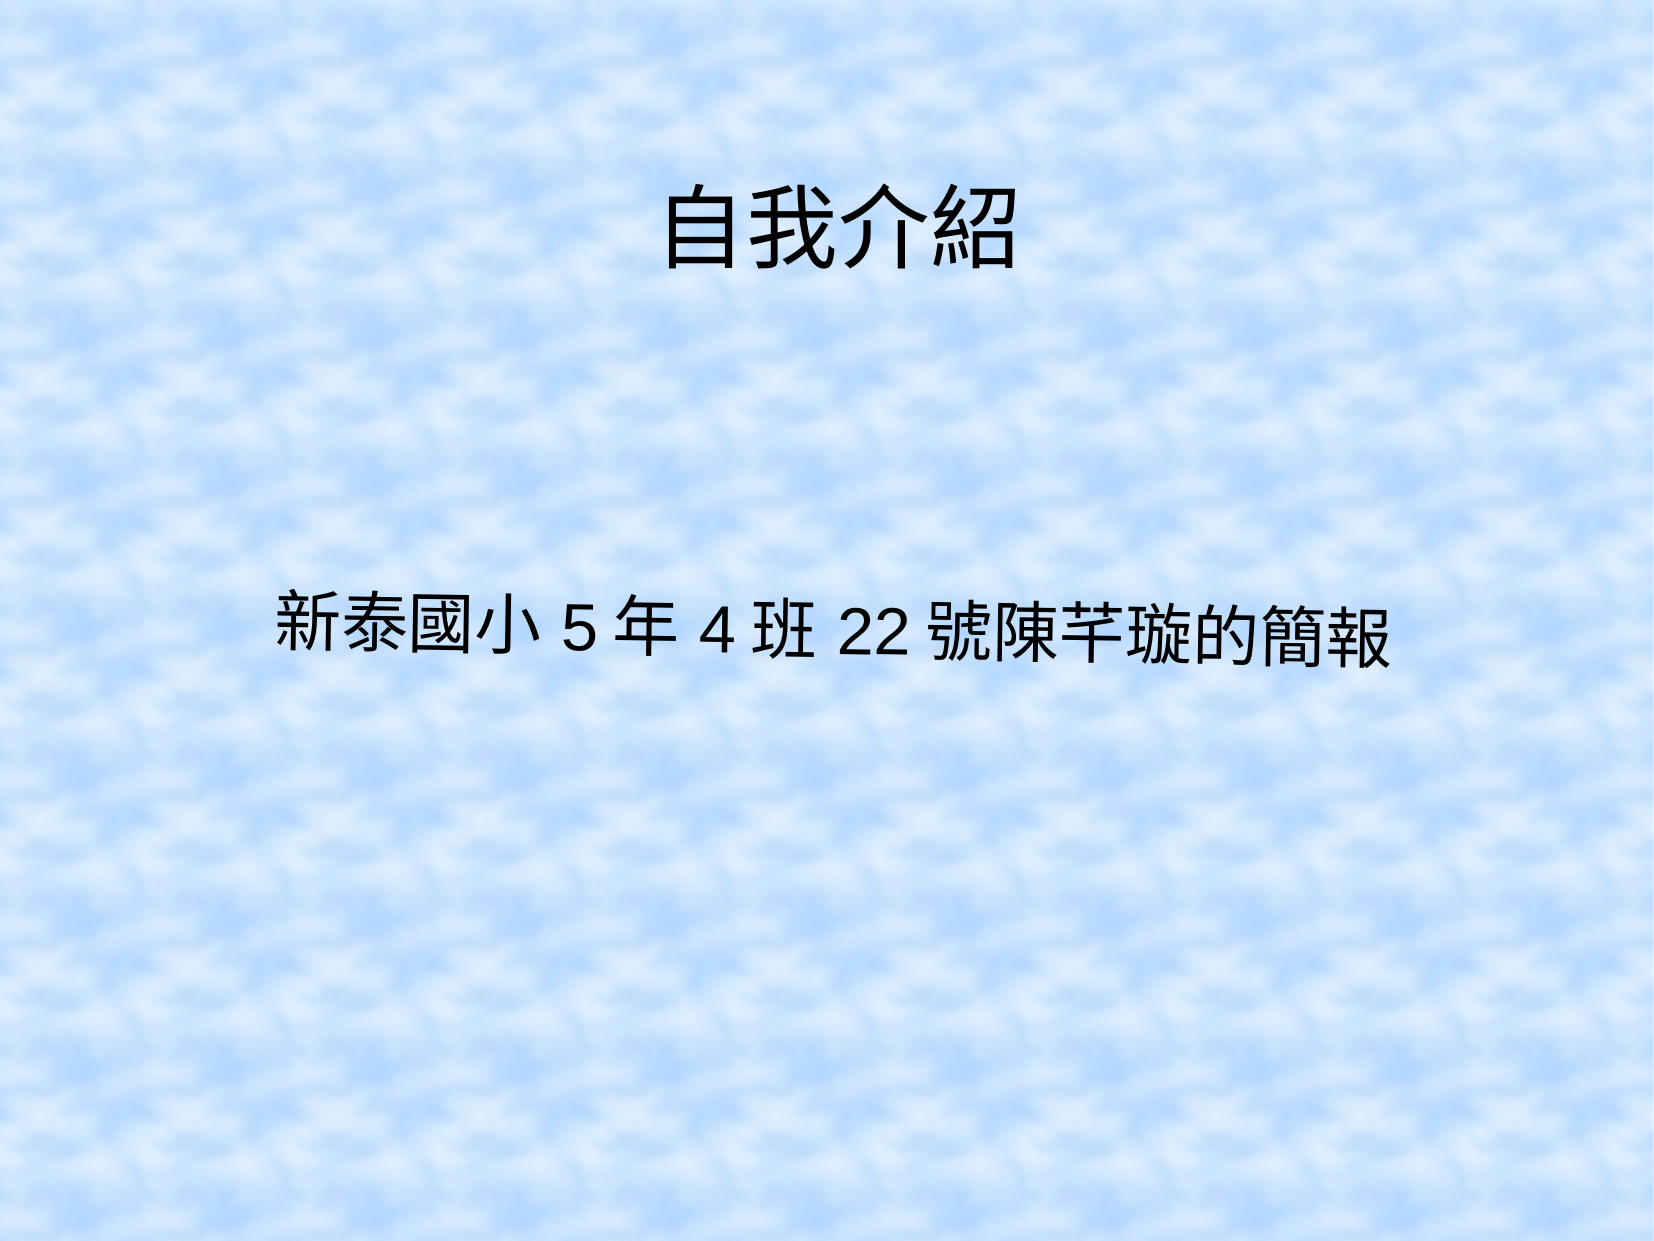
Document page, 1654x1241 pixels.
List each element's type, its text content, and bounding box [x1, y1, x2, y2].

title 自我介紹 [94, 118, 1583, 326]
picture [0, 0, 1654, 1241]
text_box 新泰國小5年4班22號陳芊璇的簡報 [261, 571, 1407, 679]
